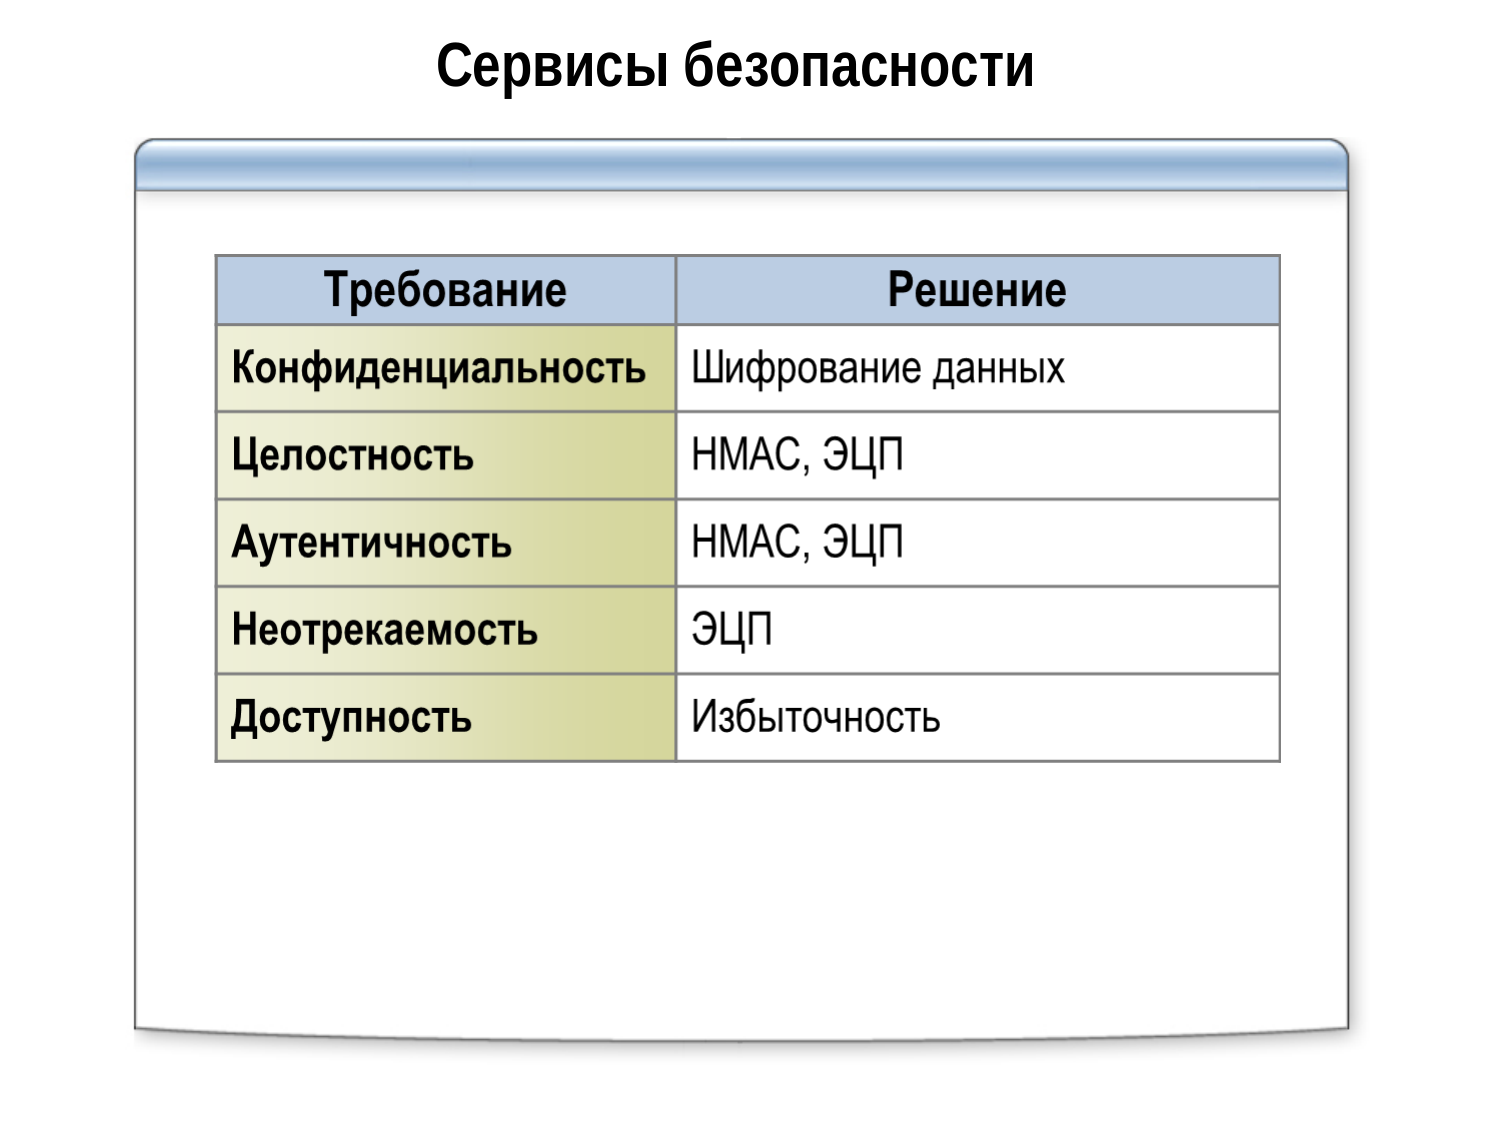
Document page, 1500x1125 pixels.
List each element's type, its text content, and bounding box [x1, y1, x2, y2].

picture [125, 137, 1376, 1075]
title Сервисы безопасности [137, 12, 1351, 126]
